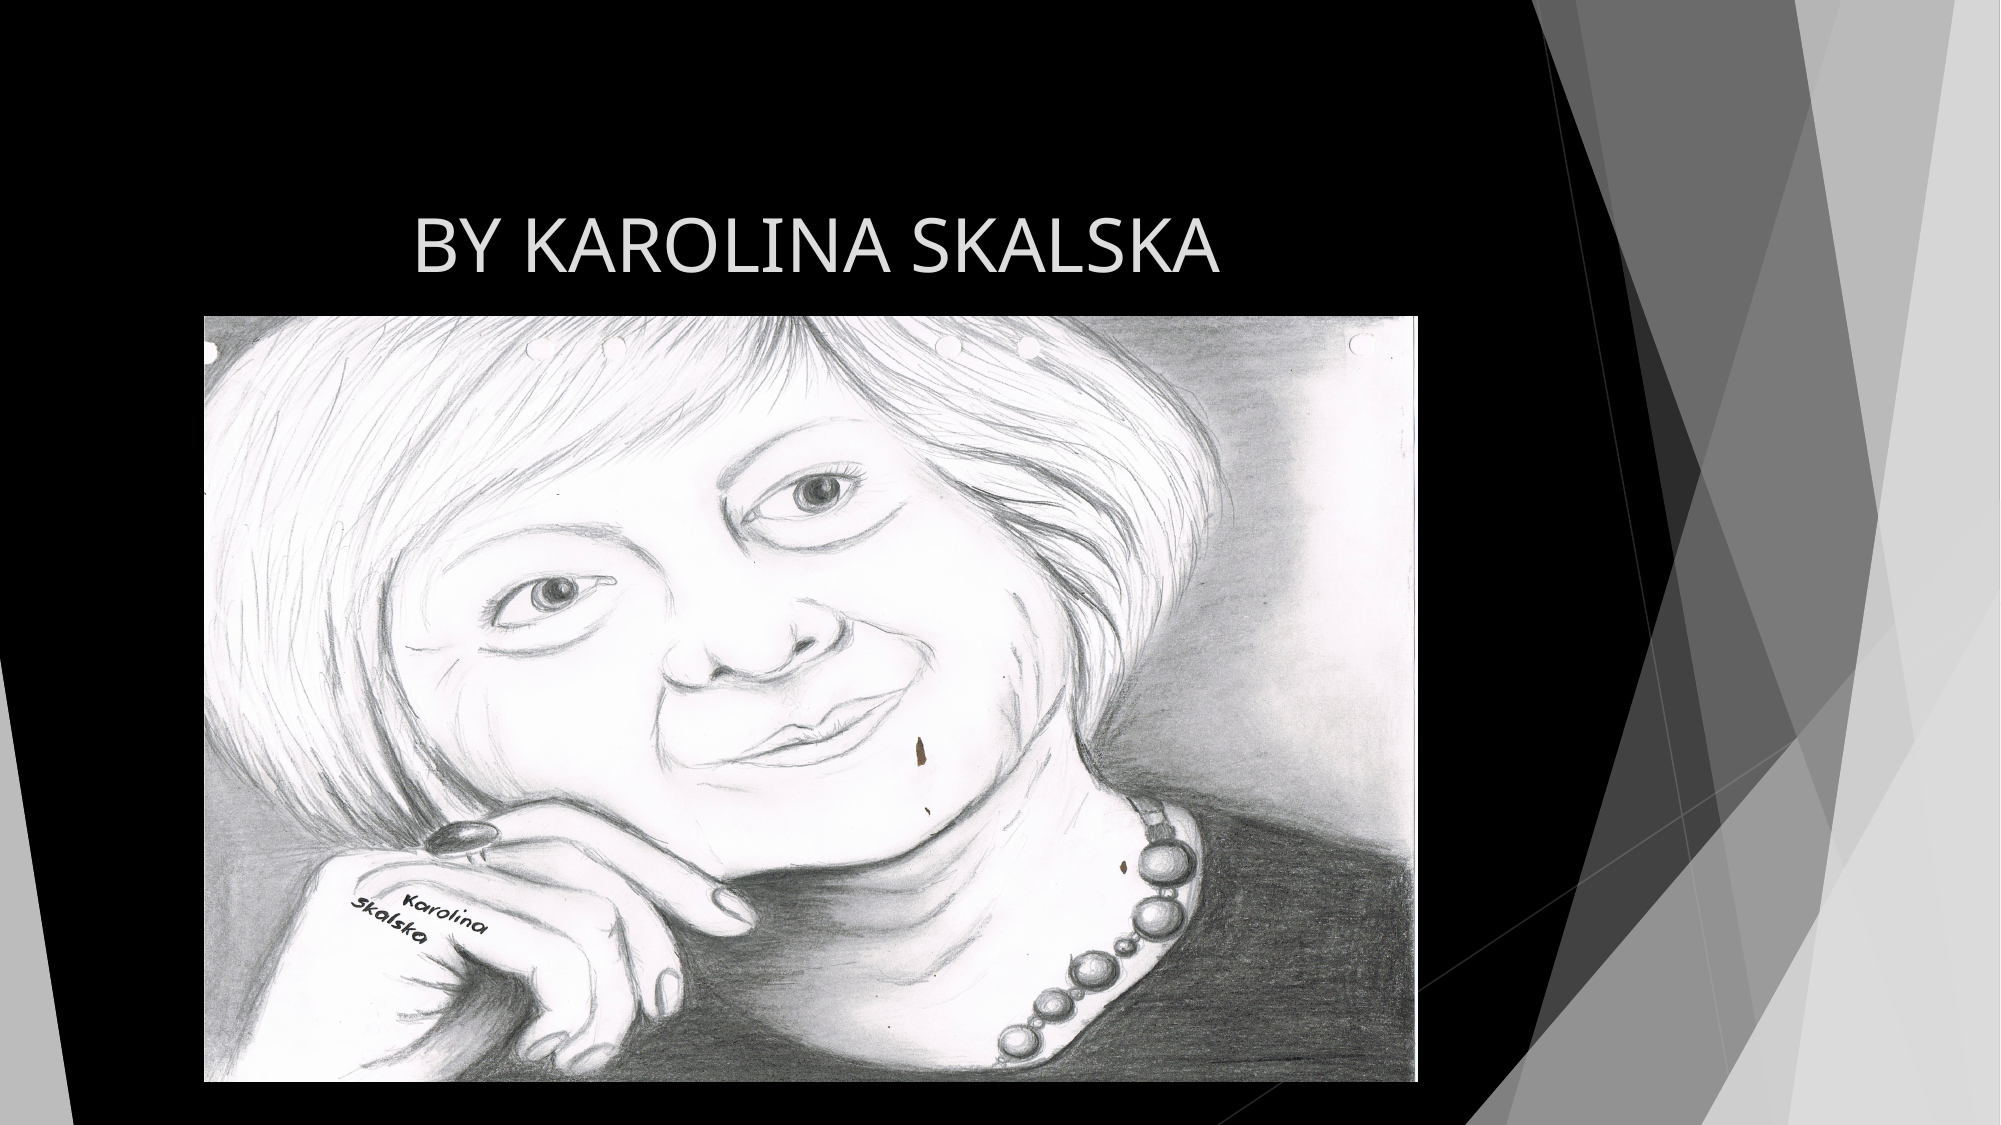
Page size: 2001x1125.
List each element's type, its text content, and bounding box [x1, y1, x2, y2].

title BY KAROLINA SKALSKA [111, 99, 1522, 317]
picture [204, 316, 1418, 1082]
